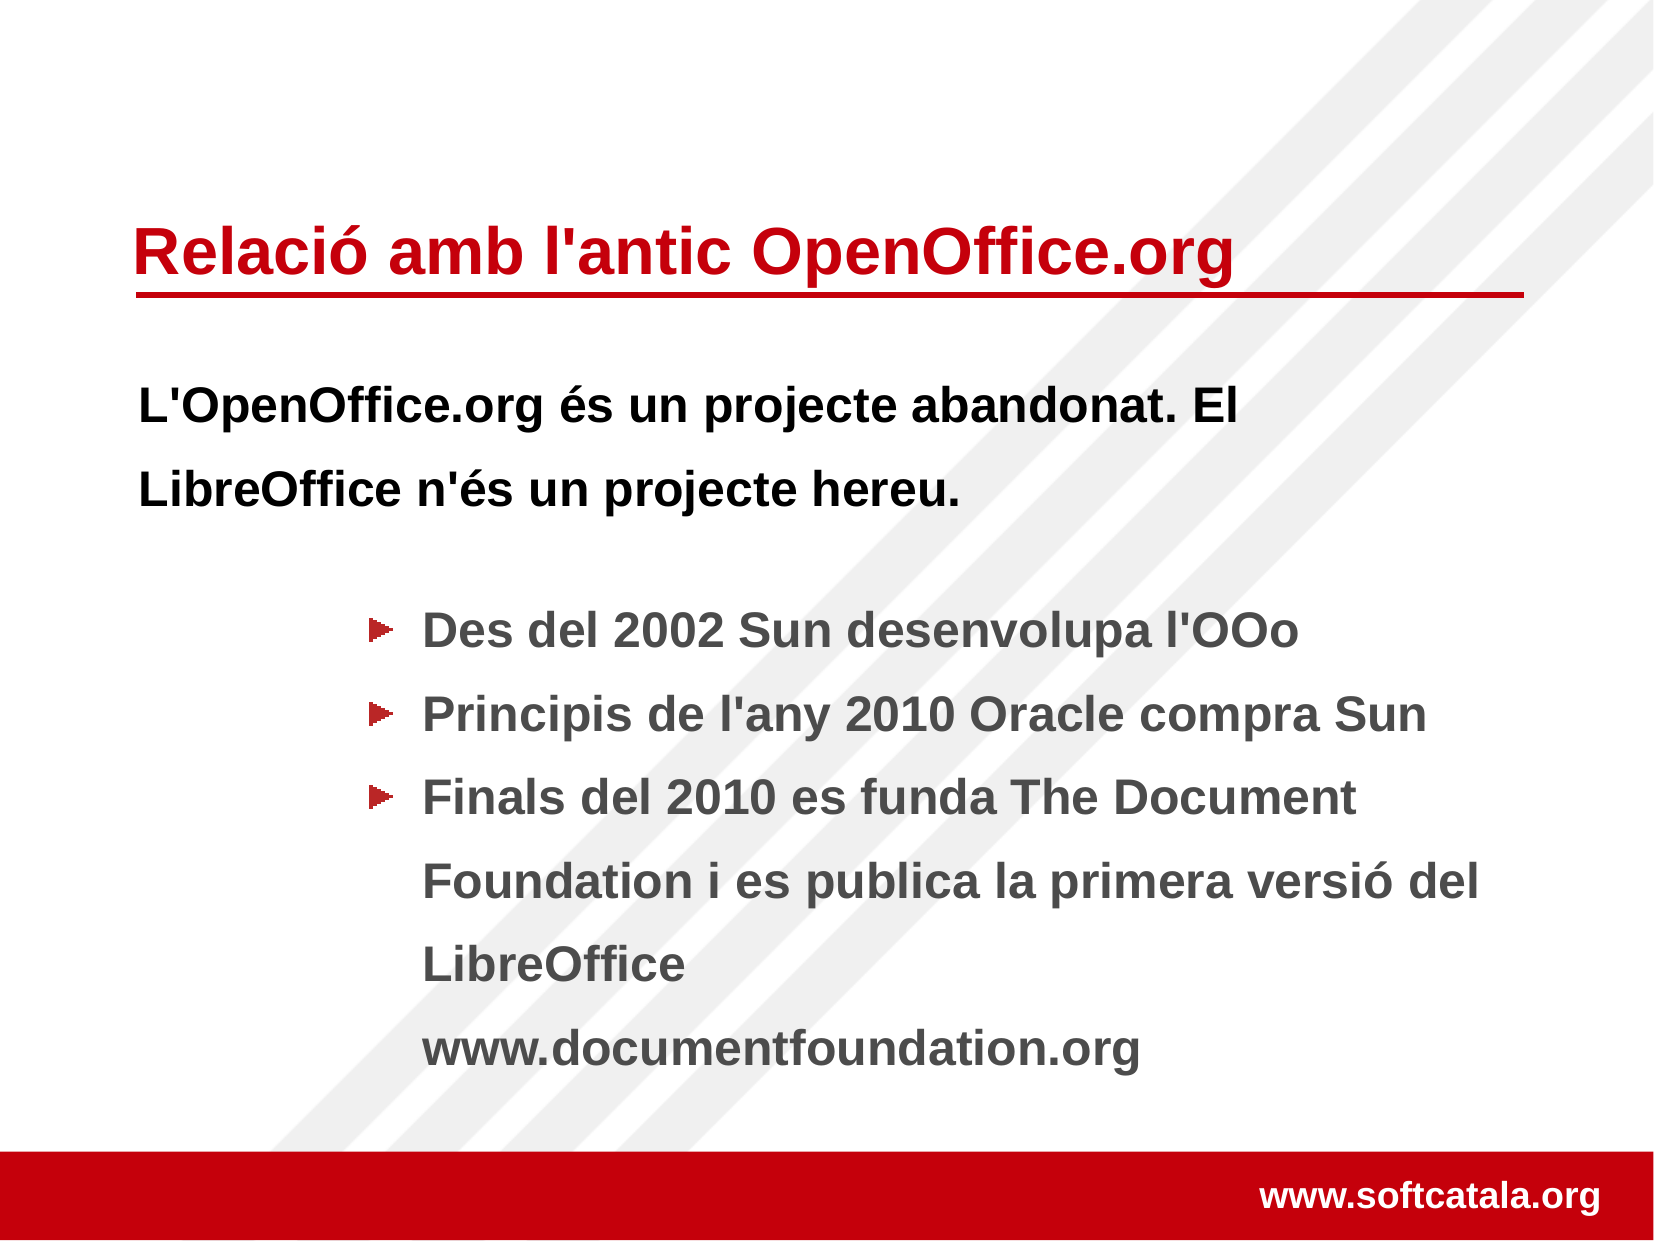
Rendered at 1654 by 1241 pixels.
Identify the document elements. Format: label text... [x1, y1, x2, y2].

text_box Relació amb l'antic OpenOffice.org [118, 206, 1501, 297]
text_box Des del 2002 Sun desenvolupa l'OOo Principis de l'any 2010 Oracle compra Sun Finals del 2010 es funda The Document Foundation i es publica la primera versió del LibreOffice www.documentfoundation.org [118, 566, 1501, 1056]
text_box www.softcatala.org [0, 1151, 1654, 1241]
text_box L'OpenOffice.org és un projecte abandonat. El LibreOffice n'és un projecte hereu. [124, 342, 1506, 539]
picture [0, 0, 1654, 1151]
